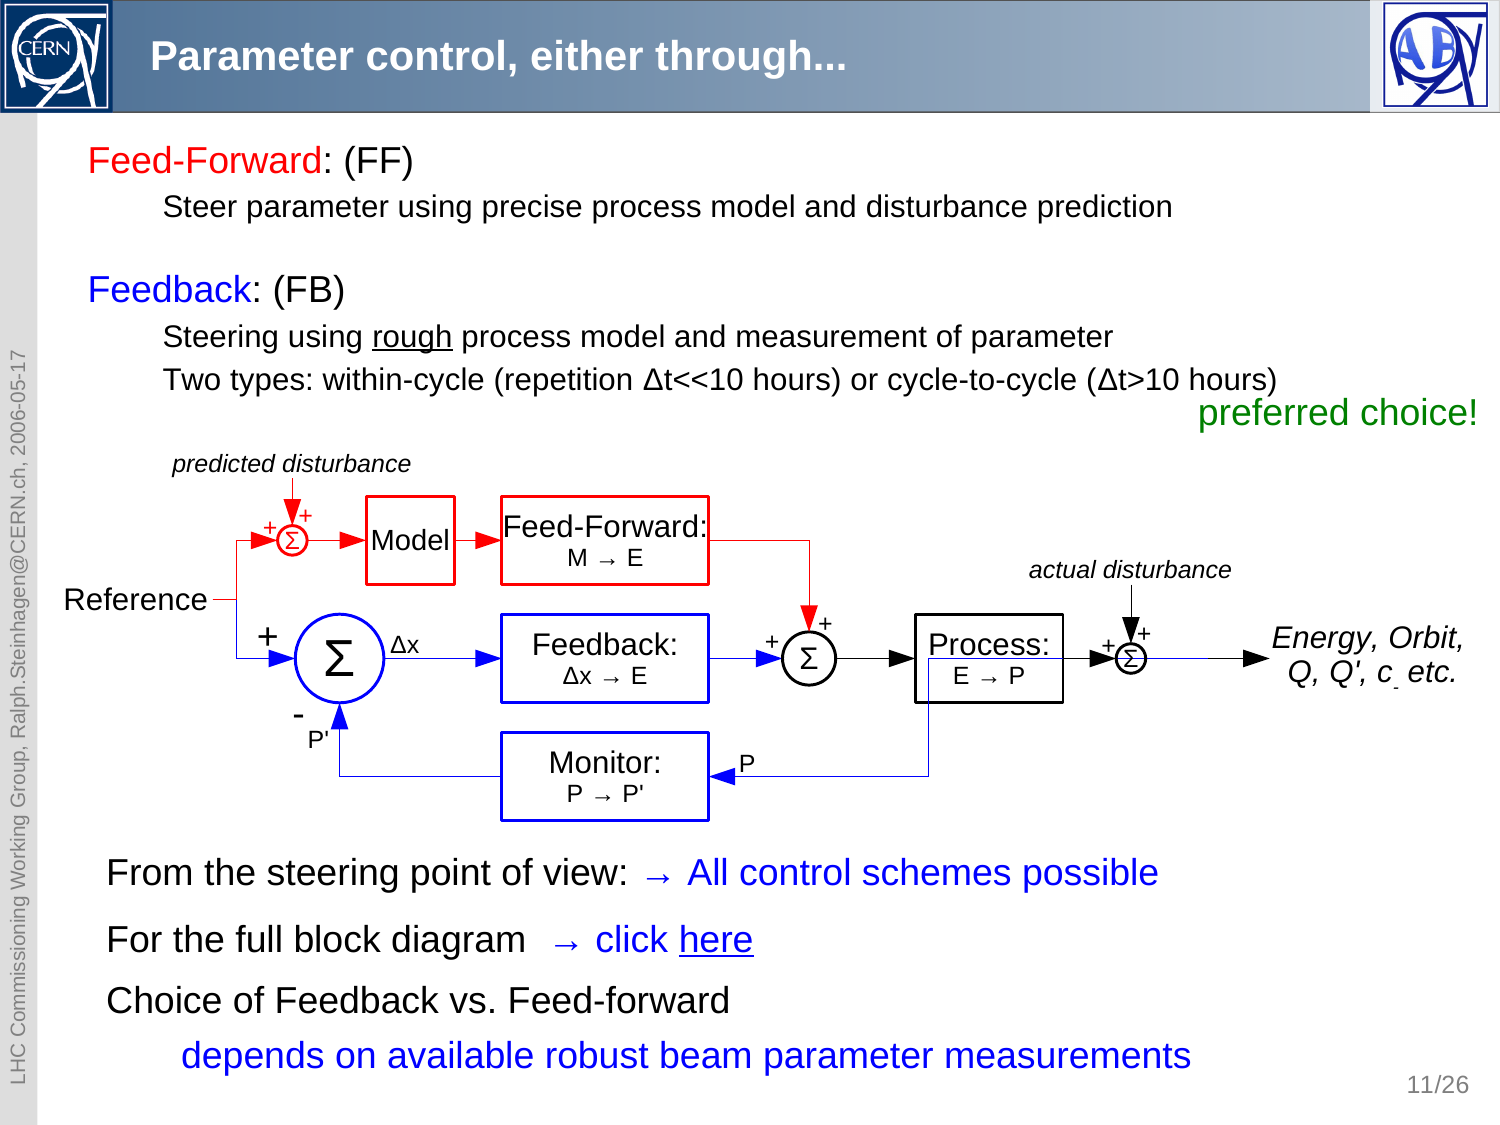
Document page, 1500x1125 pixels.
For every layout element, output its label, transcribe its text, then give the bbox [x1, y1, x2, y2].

text_box Σ [782, 632, 836, 686]
text_box + [283, 494, 328, 538]
text_box Δx [375, 623, 435, 667]
text_box predicted disturbance [218, 448, 367, 479]
text_box + [248, 506, 293, 556]
text_box P' [292, 718, 344, 762]
text_box actual disturbance [1057, 555, 1205, 585]
text_box - [277, 685, 320, 742]
text_box Feedback: Δx → E [501, 614, 709, 703]
text_box From the steering point of view: → All control schemes possible For the full block diagram → click here Choice of Feedback vs. Feed-forward depends on available robust beam parameter measurements [106, 850, 1441, 1101]
text_box + [242, 608, 294, 666]
text_box Process: E → P [915, 614, 1063, 703]
text_box Energy, Orbit, Q, Q', c- etc. [1269, 614, 1477, 703]
text_box + [803, 602, 848, 646]
list Feed-Forward: (FF) Steer parameter using precise process model and disturbance prediction Feedback: (FB) Steering using rough process model and measurement of parameter Two types: within-cycle (repetition Δt<<10 hours) or cycle-to-cycle (Δt>10 hours) [87, 137, 1438, 414]
text_box + [1122, 612, 1167, 656]
text_box Model [366, 496, 455, 585]
text_box Monitor: P → P' [501, 732, 709, 821]
text_box P [723, 742, 771, 785]
picture [0, 0, 113, 113]
text_box Σ [293, 538, 308, 556]
text_box Process: E → P [928, 659, 1063, 703]
text_box Reference [59, 555, 213, 644]
text_box Σ [1119, 656, 1146, 674]
title Parameter control, either through... [150, 0, 1201, 113]
text_box + [1086, 624, 1131, 668]
text_box Σ [295, 614, 383, 703]
text_box preferred choice! [1183, 383, 1493, 441]
text_box Feed-Forward: M → E [501, 496, 709, 585]
text_box + [750, 620, 795, 663]
picture [1382, 1, 1489, 108]
